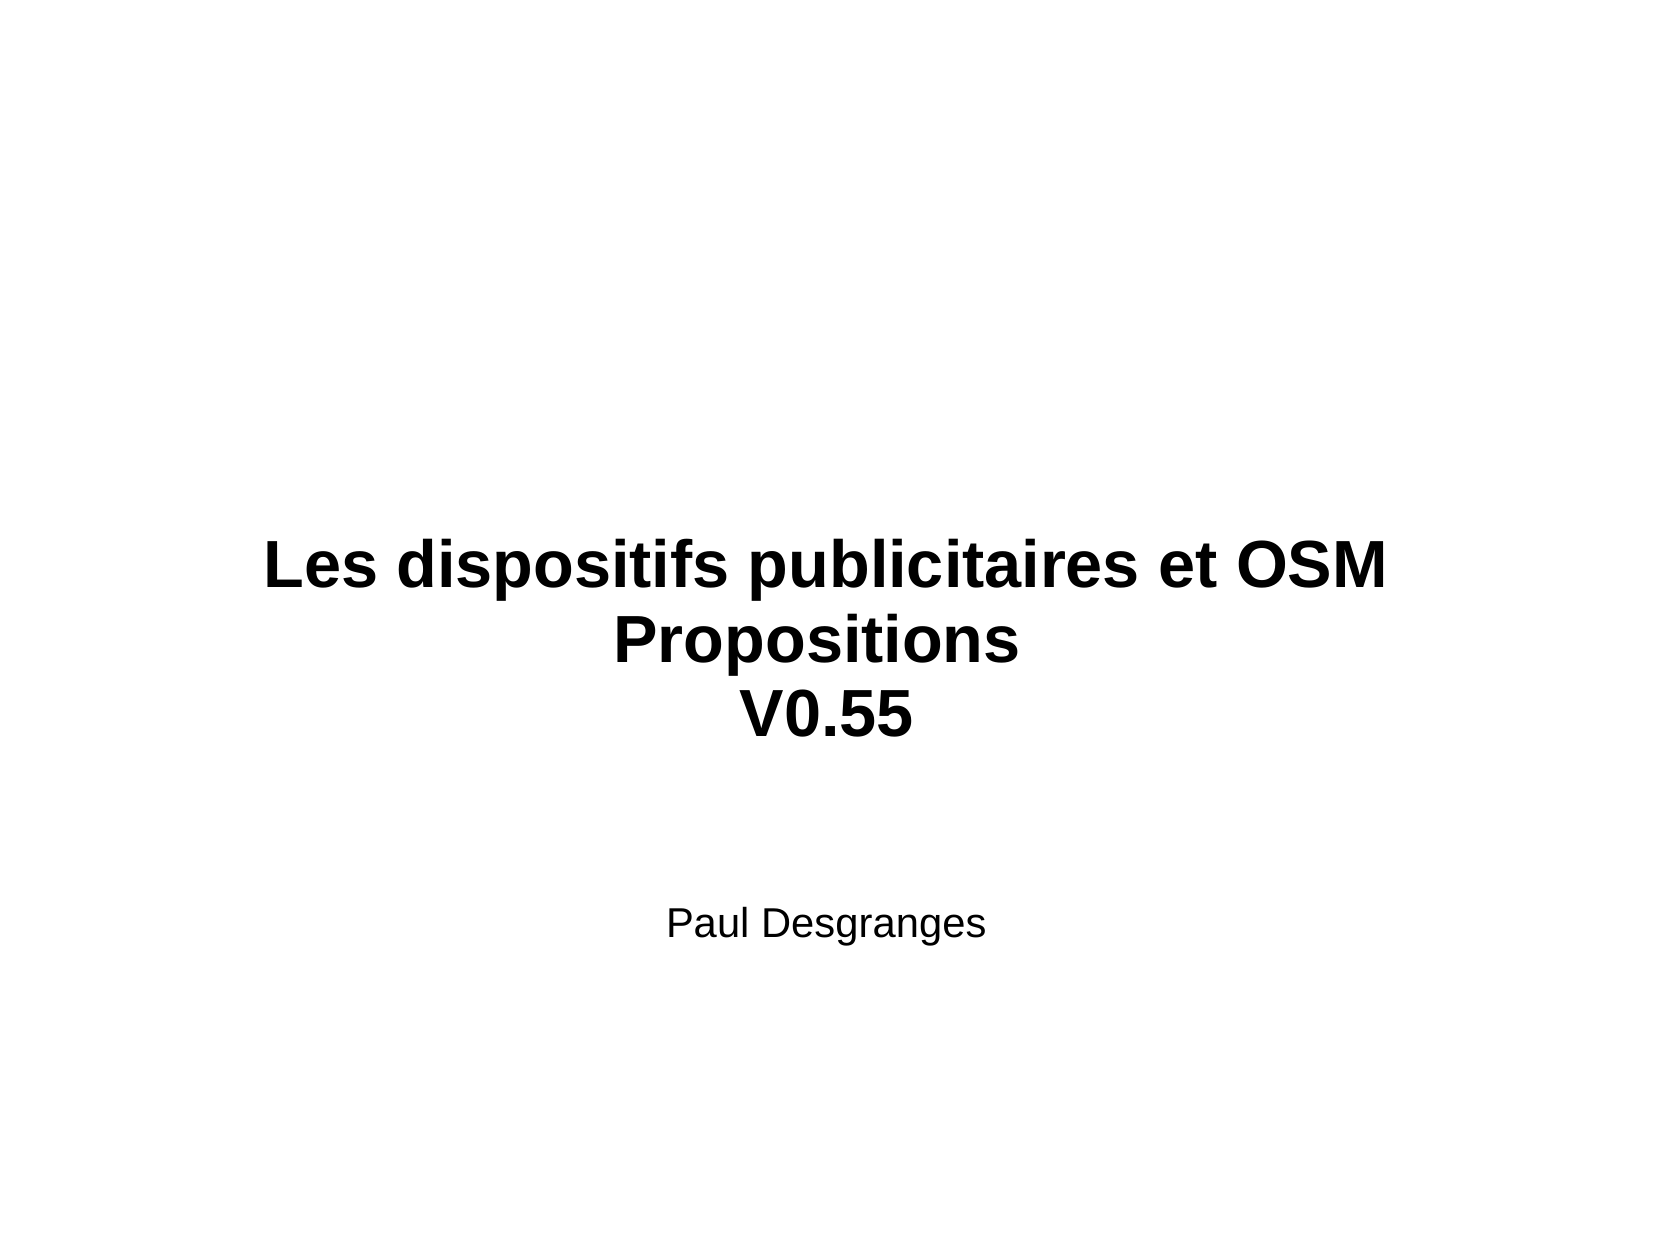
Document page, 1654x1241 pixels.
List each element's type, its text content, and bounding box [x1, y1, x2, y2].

subtitle Les dispositifs publicitaires et OSM Propositions V0.55 Paul Desgranges [82, 45, 1571, 1122]
